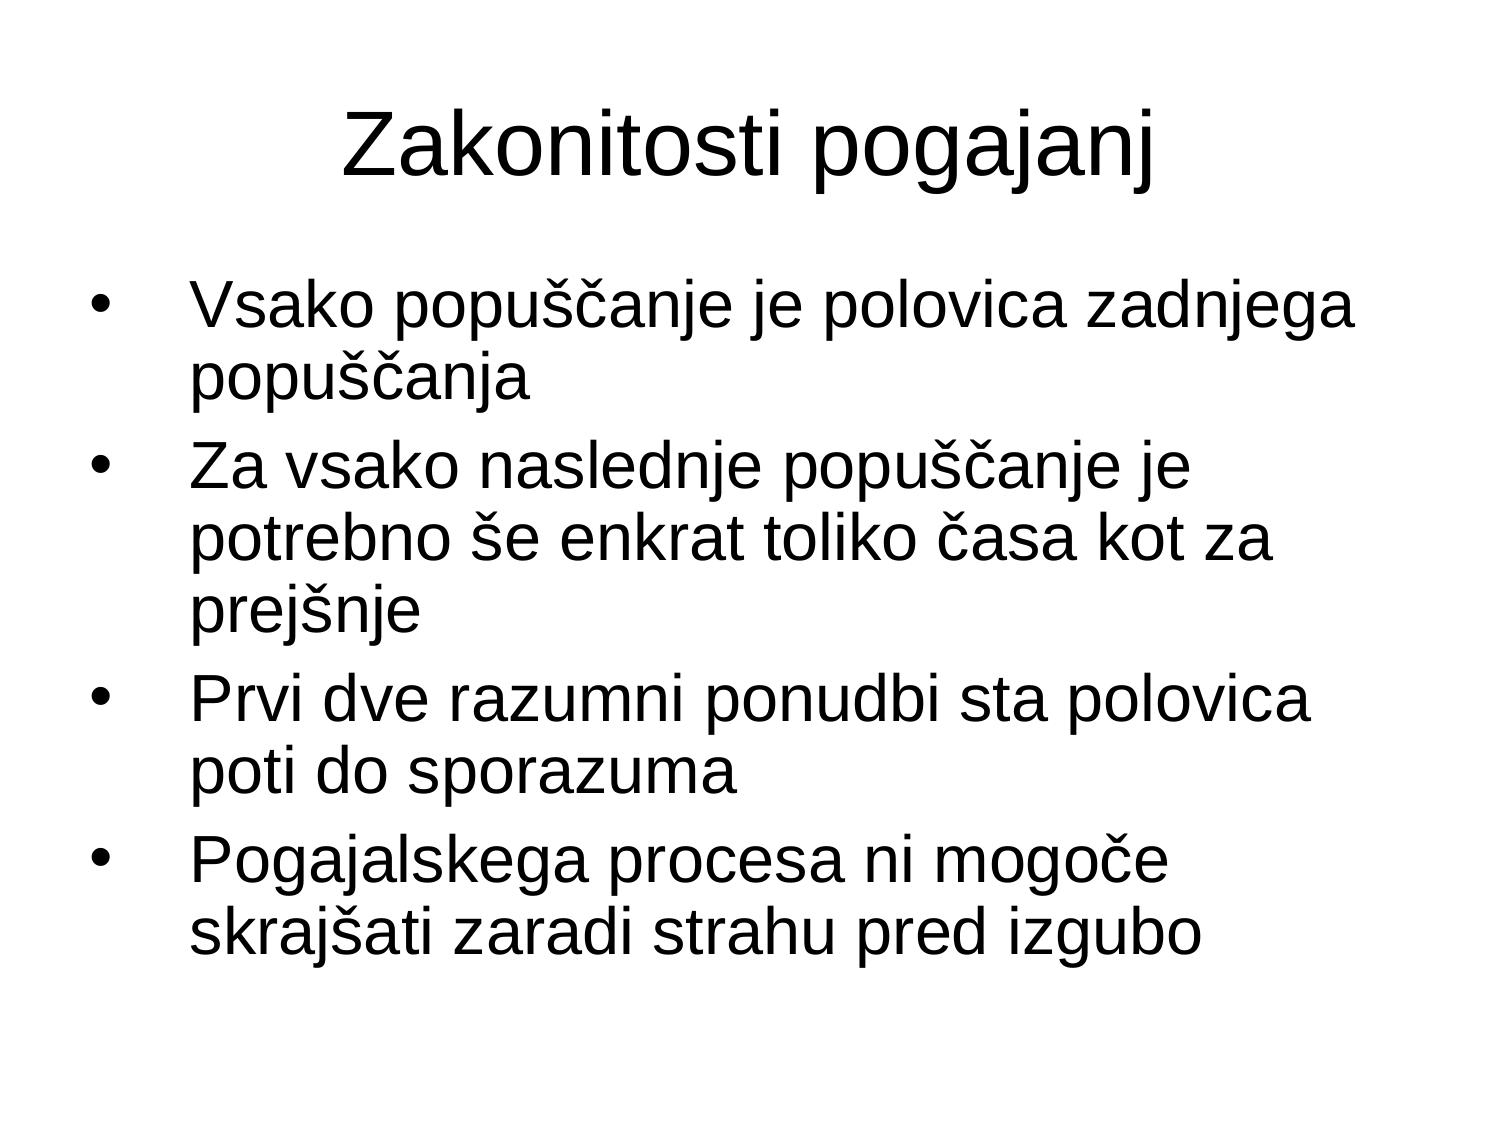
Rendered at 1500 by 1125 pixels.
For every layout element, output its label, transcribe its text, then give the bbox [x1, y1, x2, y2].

list Vsako popuščanje je polovica zadnjega popuščanja Za vsako naslednje popuščanje je potrebno še enkrat toliko časa kot za prejšnje Prvi dve razumni ponudbi sta polovica poti do sporazuma Pogajalskega procesa ni mogoče skrajšati zaradi strahu pred izgubo [75, 262, 1426, 1006]
title Zakonitosti pogajanj [75, 45, 1426, 233]
